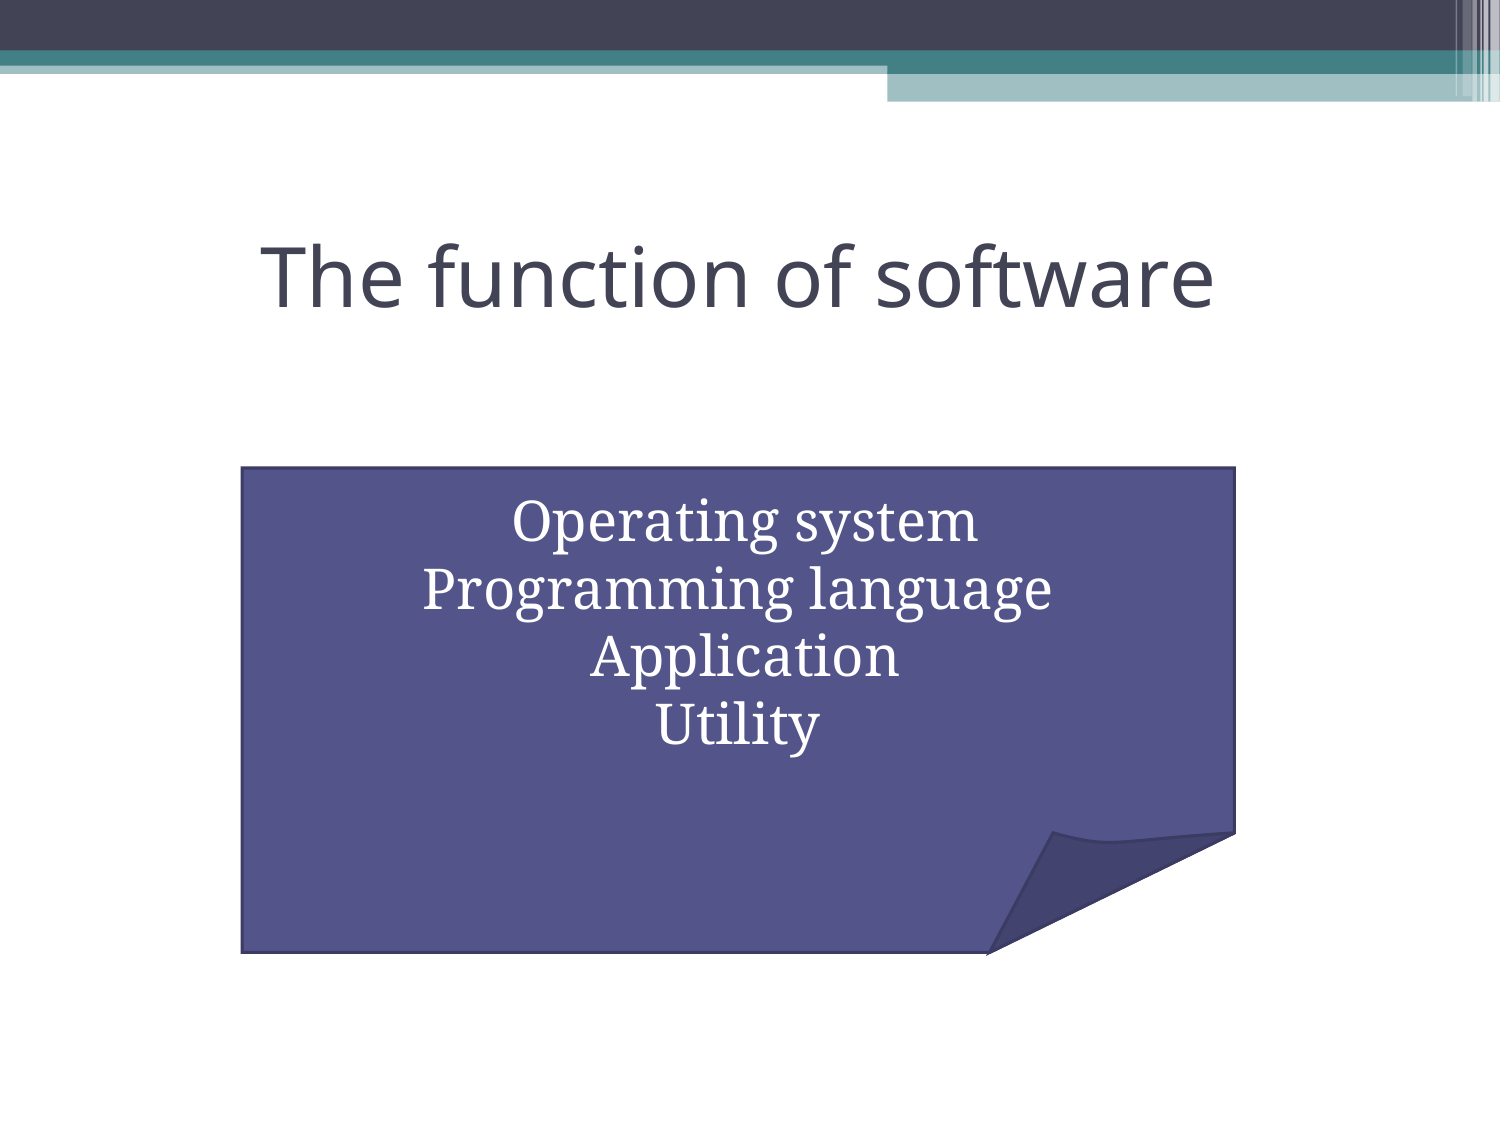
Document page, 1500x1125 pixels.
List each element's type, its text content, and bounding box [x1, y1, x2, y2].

text_box Operating system Programming language Application Utility [242, 467, 1235, 953]
list [75, 369, 1426, 1079]
title The function of software [75, 187, 1426, 363]
